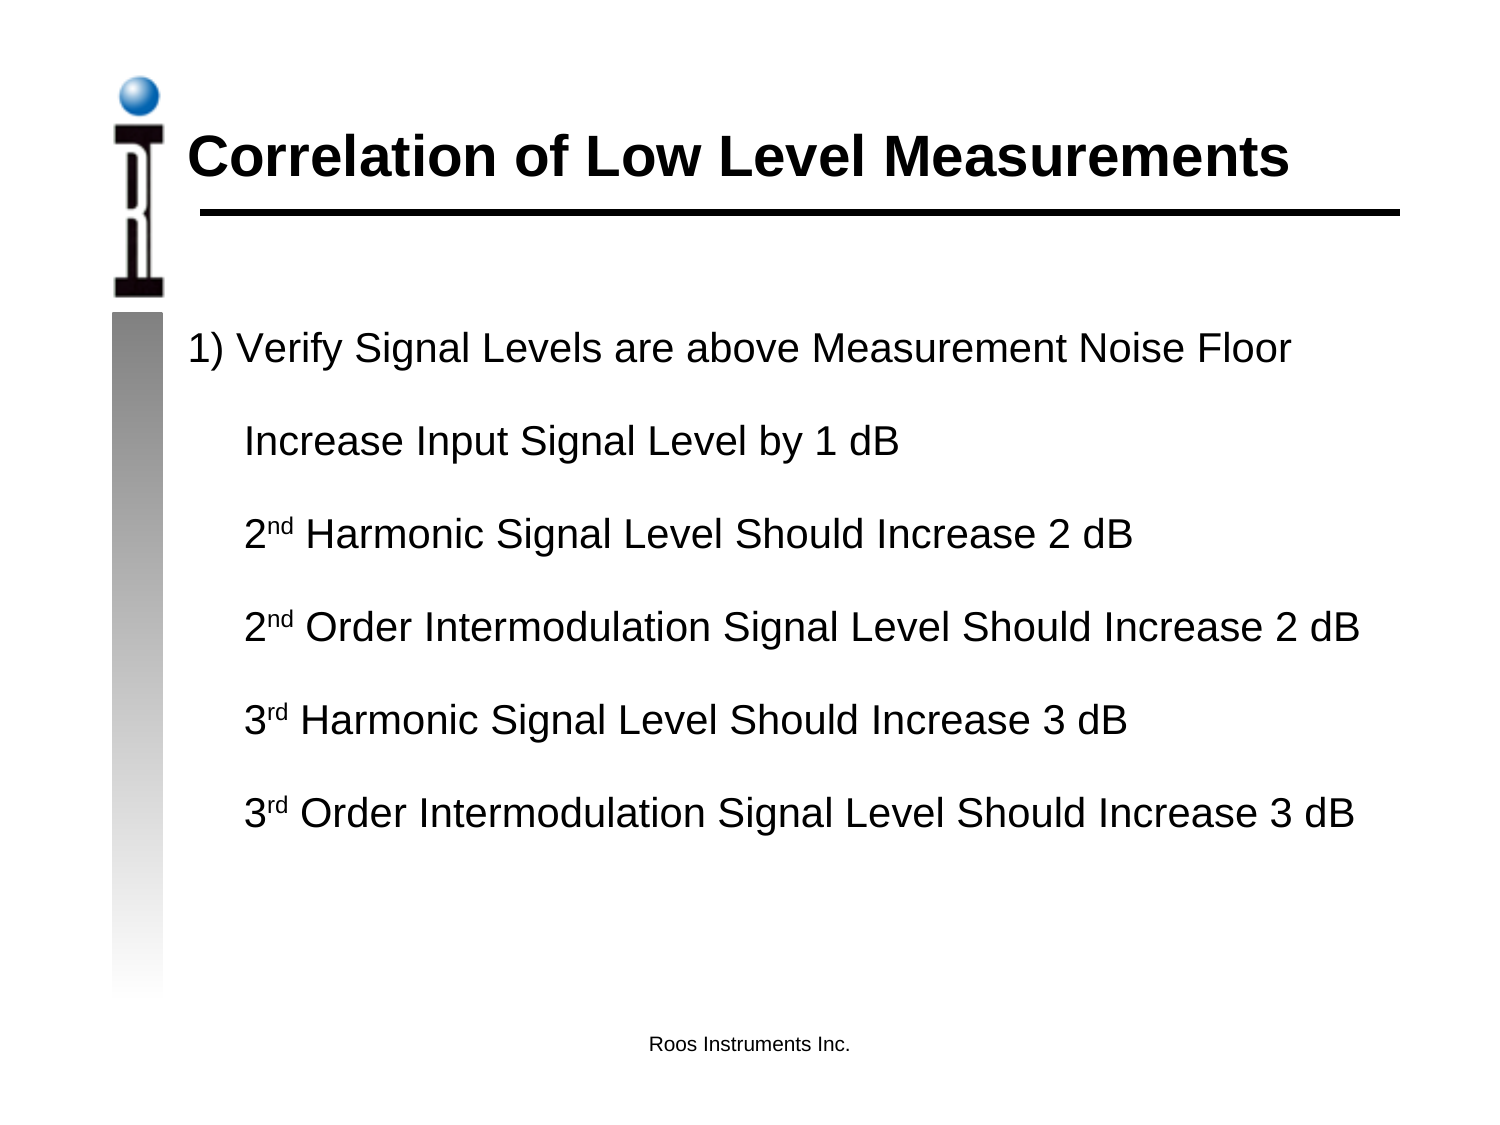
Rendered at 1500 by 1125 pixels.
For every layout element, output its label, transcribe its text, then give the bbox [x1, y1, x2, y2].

title Correlation of Low Level Measurements [187, 99, 1388, 213]
picture [112, 74, 167, 302]
list 1) Verify Signal Levels are above Measurement Noise Floor Increase Input Signal Level by 1 dB 2nd Harmonic Signal Level Should Increase 2 dB 2nd Order Intermodulation Signal Level Should Increase 2 dB 3rd Harmonic Signal Level Should Increase 3 dB 3rd Order Intermodulation Signal Level Should Increase 3 dB [187, 324, 1388, 1034]
